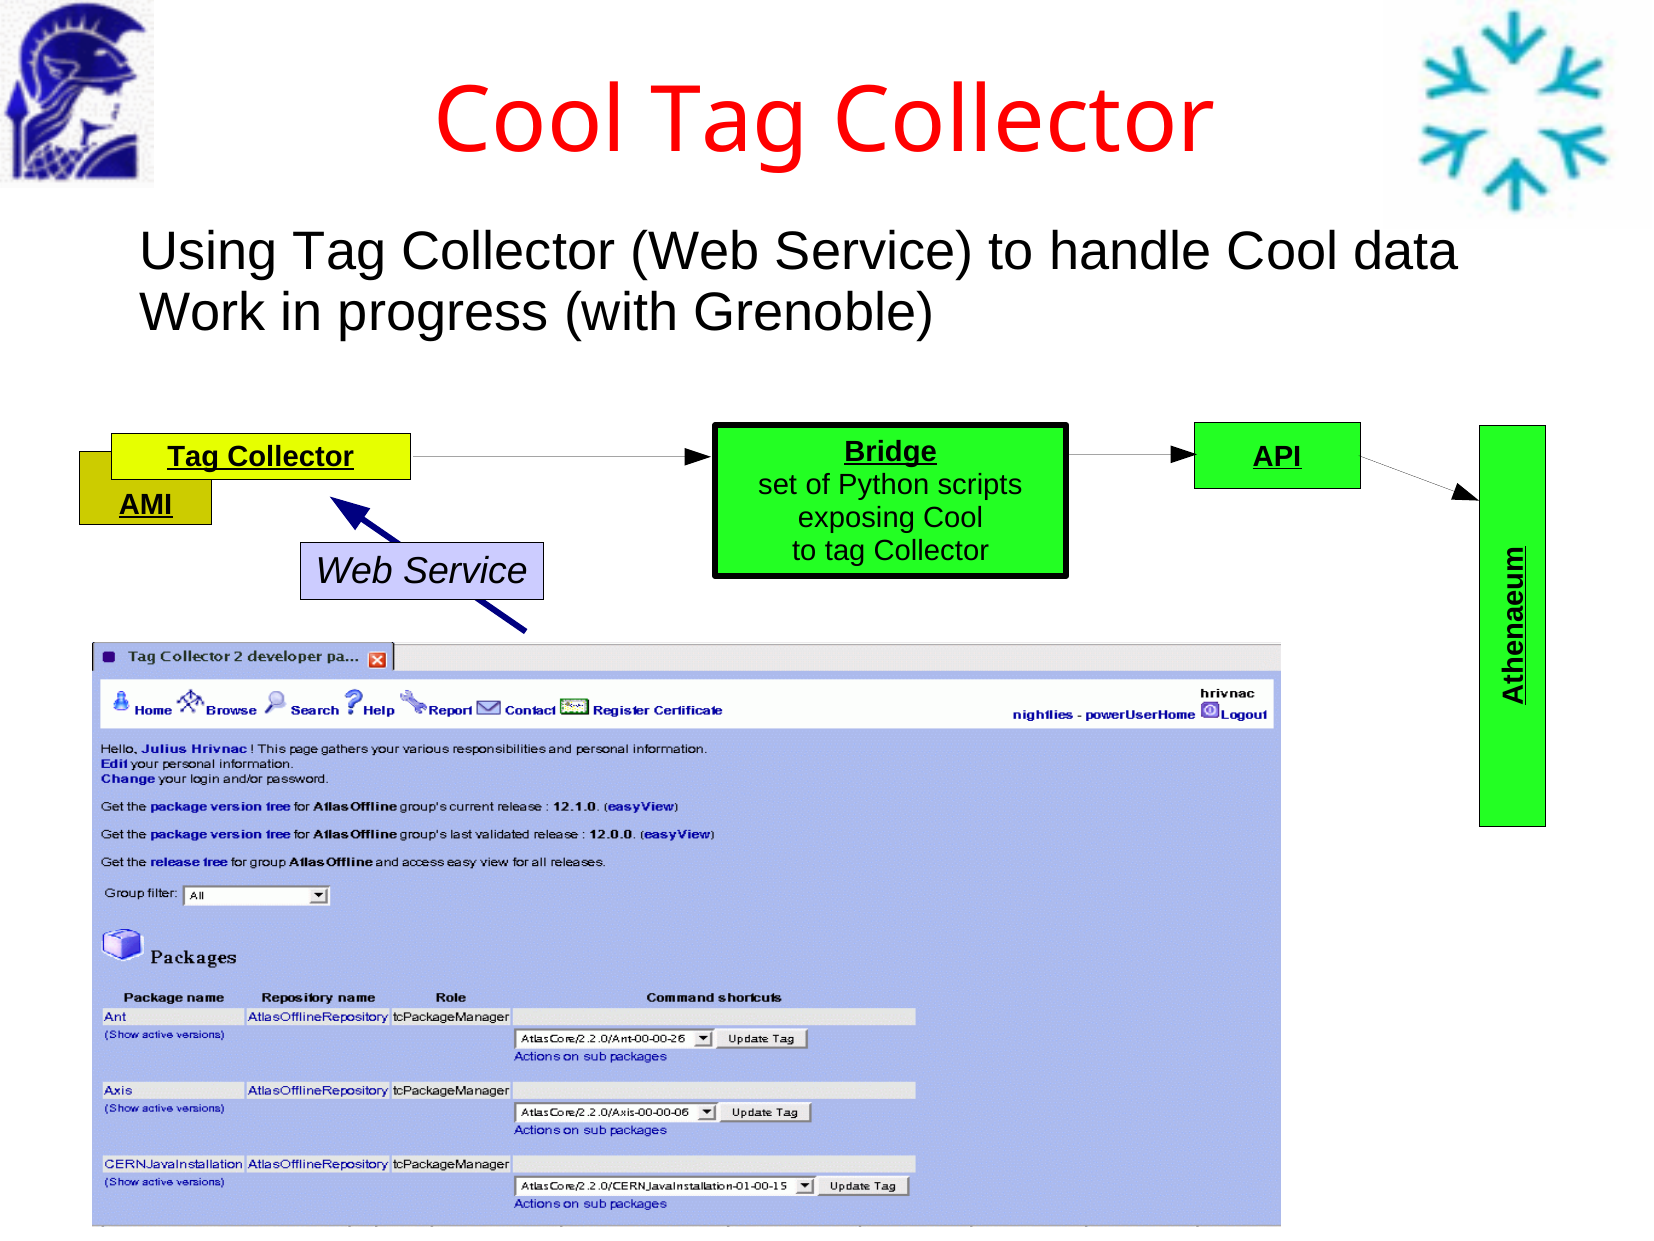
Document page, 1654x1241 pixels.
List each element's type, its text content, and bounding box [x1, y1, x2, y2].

text_box Using Tag Collector (Web Service) to handle Cool data Work in progress (with Grenoble) [124, 213, 1505, 392]
text_box API [1194, 422, 1361, 489]
picture [92, 642, 1281, 1227]
picture [1383, 0, 1652, 229]
text_box Tag Collector [111, 433, 411, 480]
text_box Athenaeum [1479, 425, 1546, 827]
picture [0, 0, 154, 188]
title Cool Tag Collector [80, 36, 1383, 196]
text_box Web Service [300, 542, 544, 600]
text_box AMI [79, 451, 212, 525]
text_box Bridge set of Python scripts exposing Cool to tag Collector [715, 425, 1067, 577]
